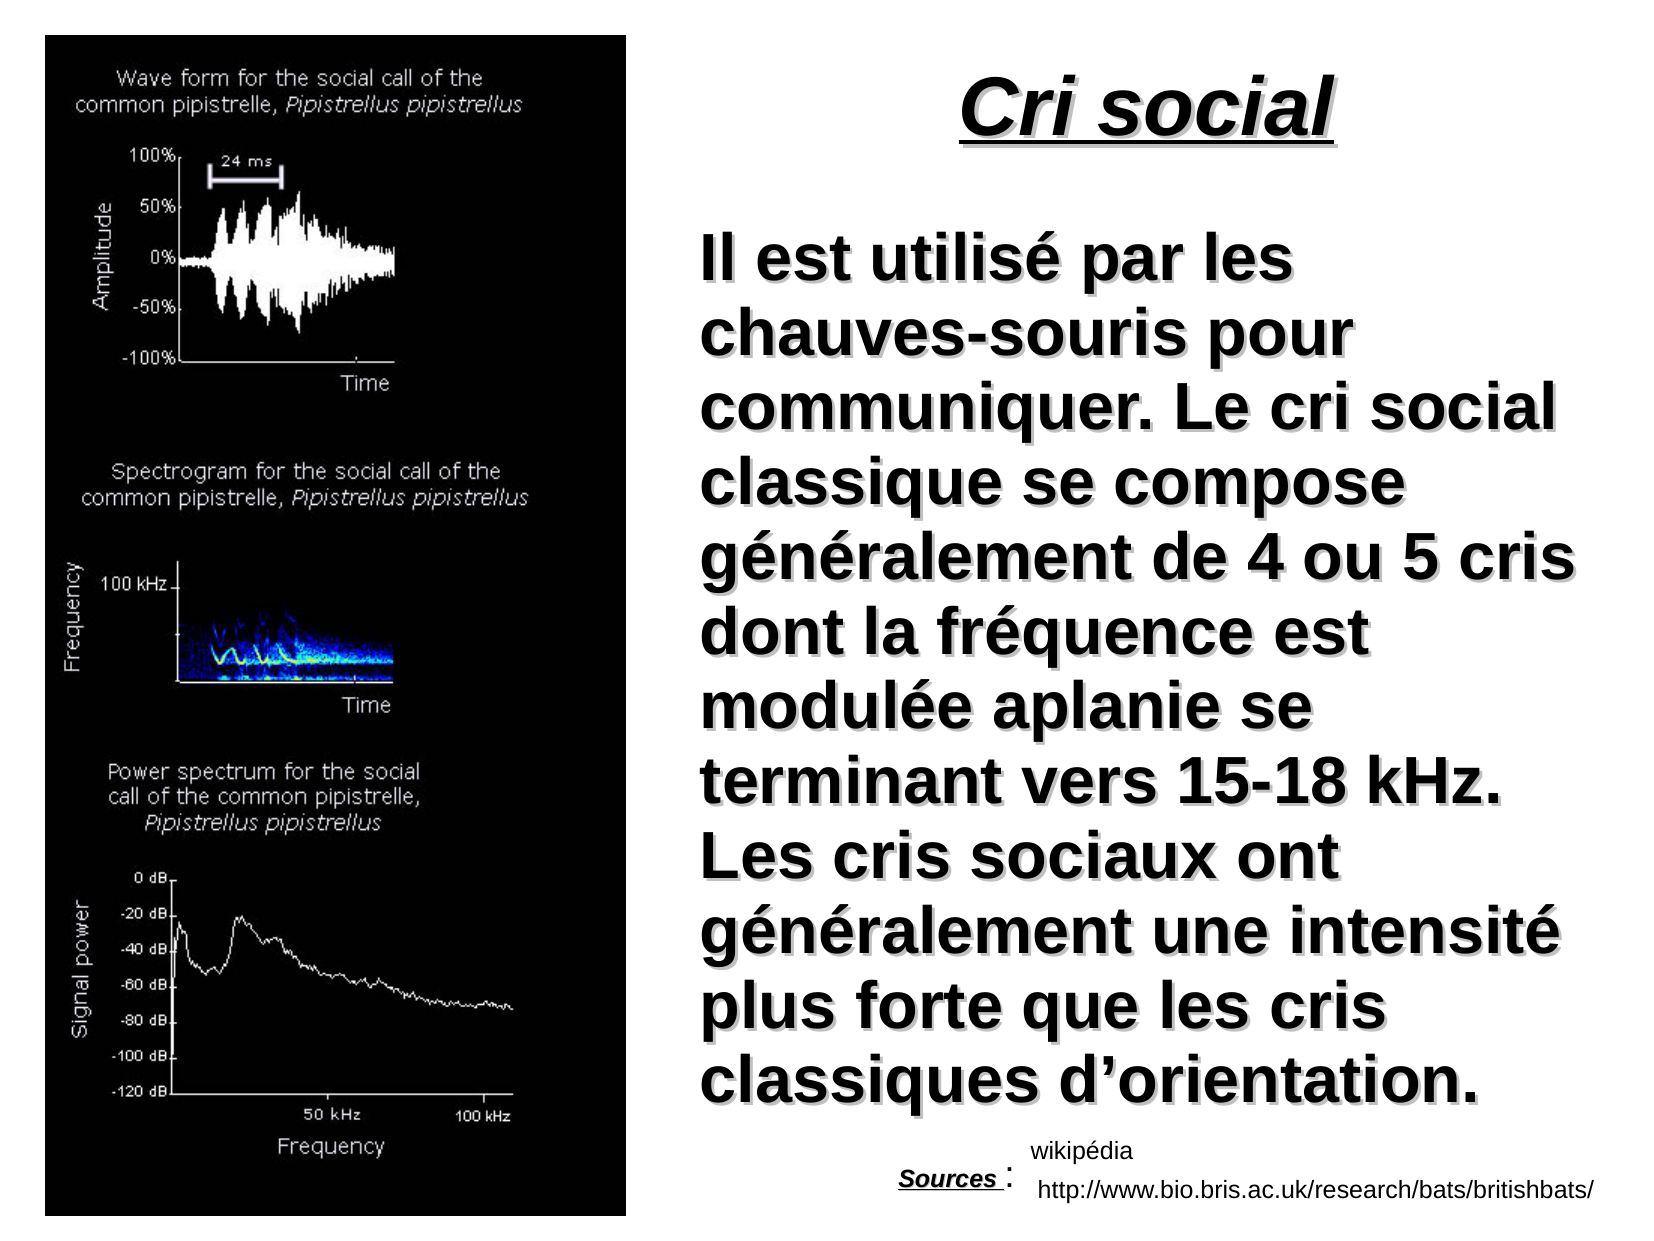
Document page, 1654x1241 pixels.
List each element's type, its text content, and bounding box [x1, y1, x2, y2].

picture [45, 35, 626, 1216]
title Cri social [70, 0, 1560, 208]
text_box Sources : [883, 1145, 1015, 1203]
text_box wikipédia http://www.bio.bris.ac.uk/research/bats/britishbats/ [1015, 1129, 1620, 1215]
text_box Il est utilisé par les chauves-souris pour communiquer. Le cri social classique se compose généralement de 4 ou 5 cris dont la fréquence est modulée aplanie se terminant vers 15-18 kHz. Les cris sociaux ont généralement une intensité plus forte que les cris classiques d’orientation. [685, 212, 1607, 1125]
